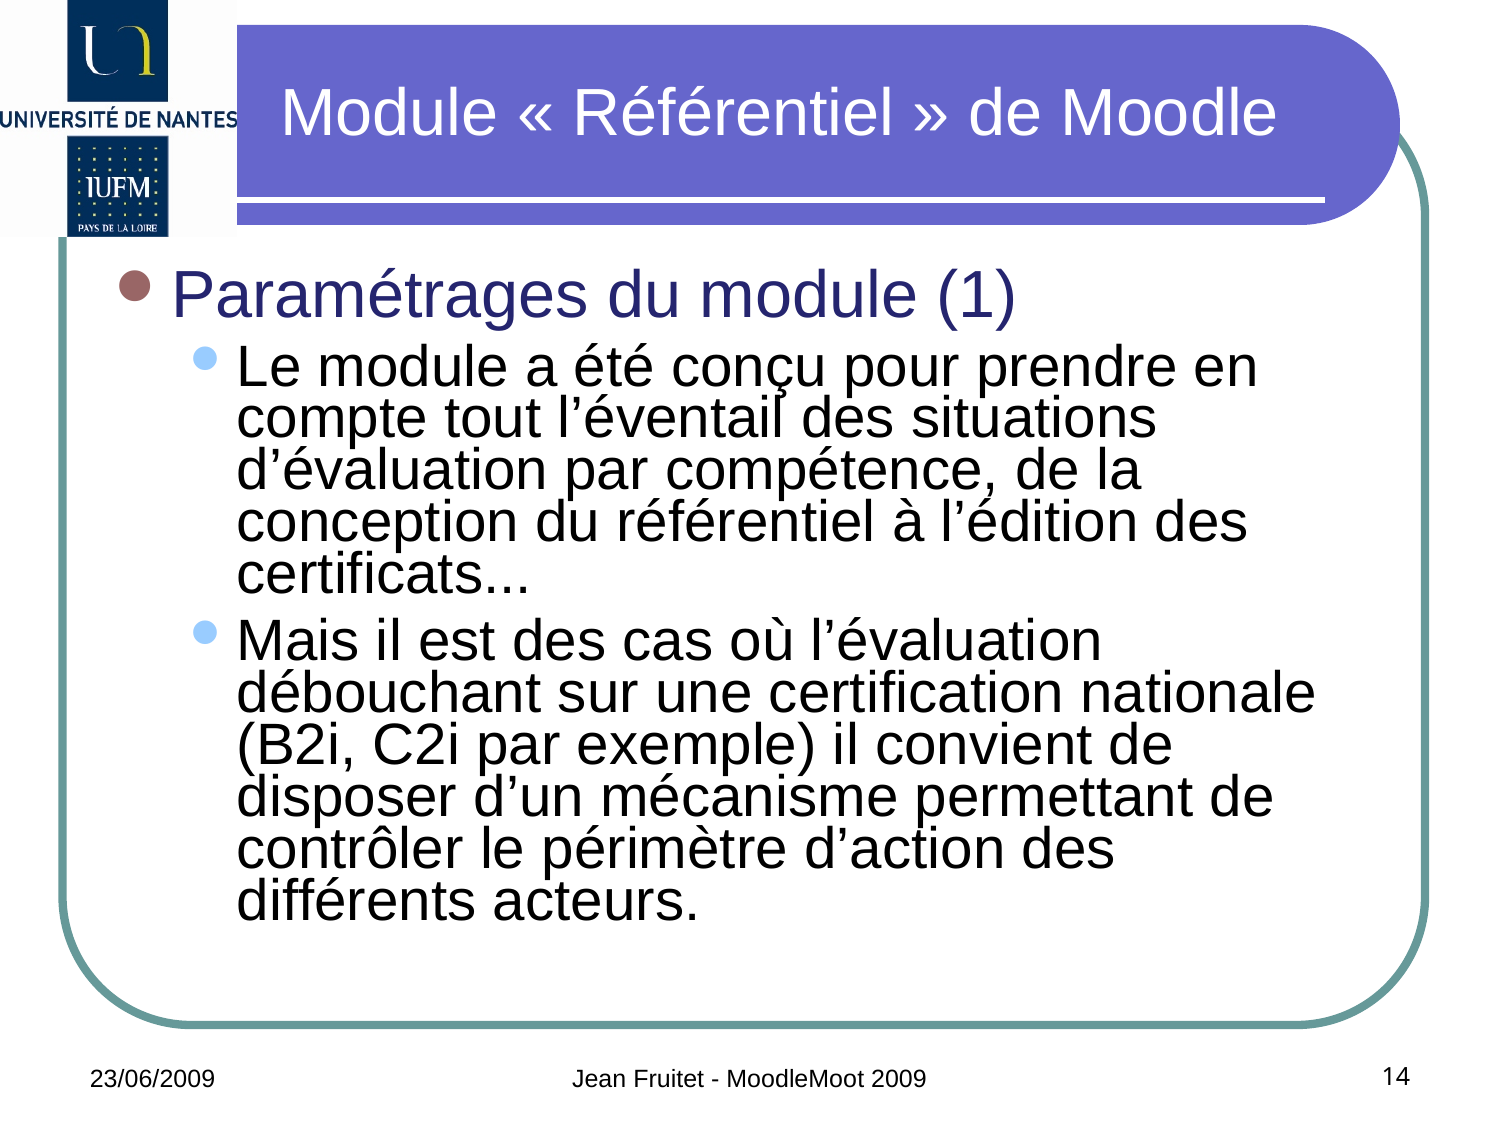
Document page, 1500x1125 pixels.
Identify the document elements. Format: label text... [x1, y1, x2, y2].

title Module « Référentiel » de Moodle [265, 37, 1376, 188]
picture [0, 0, 237, 237]
list Paramétrages du module (1) Le module a été conçu pour prendre en compte tout l’éventail des situations d’évaluation par compétence, de la conception du référentiel à l’édition des certificats... Mais il est des cas où l’évaluation débouchant sur une certification nationale (B2i, C2i par exemple) il convient de disposer d’un mécanisme permettant de contrôler le périmètre d’action des différents acteurs. [99, 262, 1388, 988]
